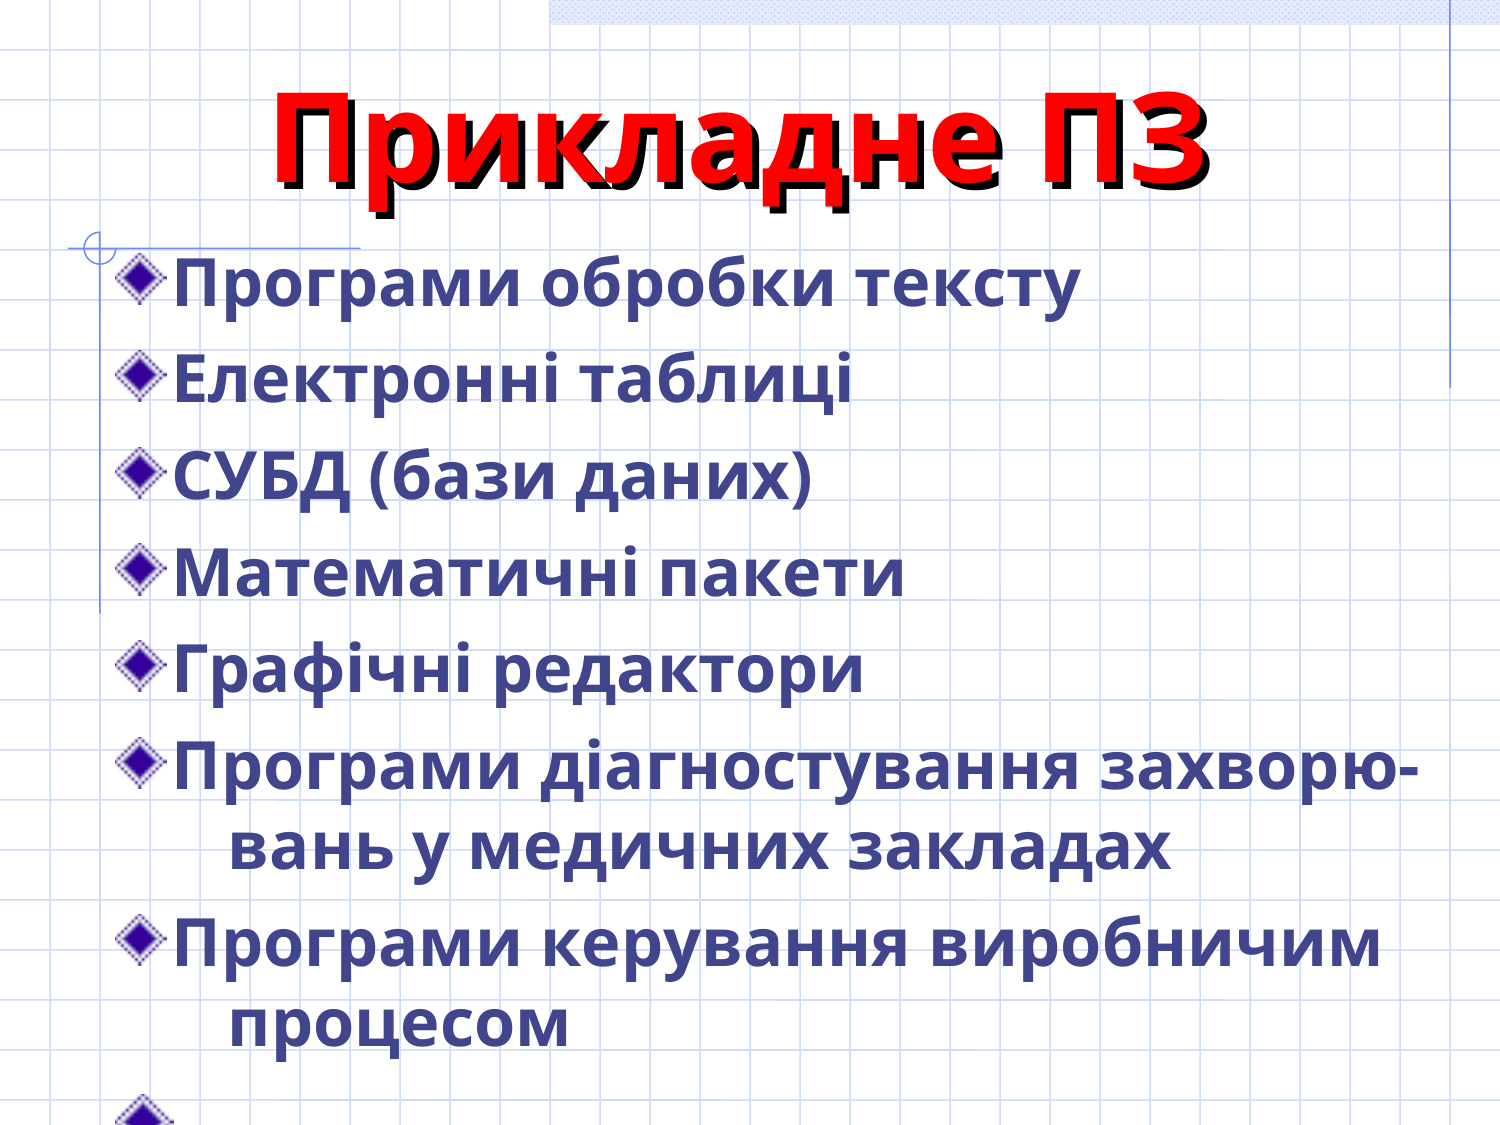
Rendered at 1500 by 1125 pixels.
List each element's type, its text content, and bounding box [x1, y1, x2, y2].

title Прикладне ПЗ [99, 50, 1375, 173]
list Програми обробки тексту Електронні таблиці СУБД (бази даних) Математичні пакети Графічні редактори Програми діагностування захворю-вань у медичних закладах Програми керування виробничим процесом [100, 231, 1447, 1083]
